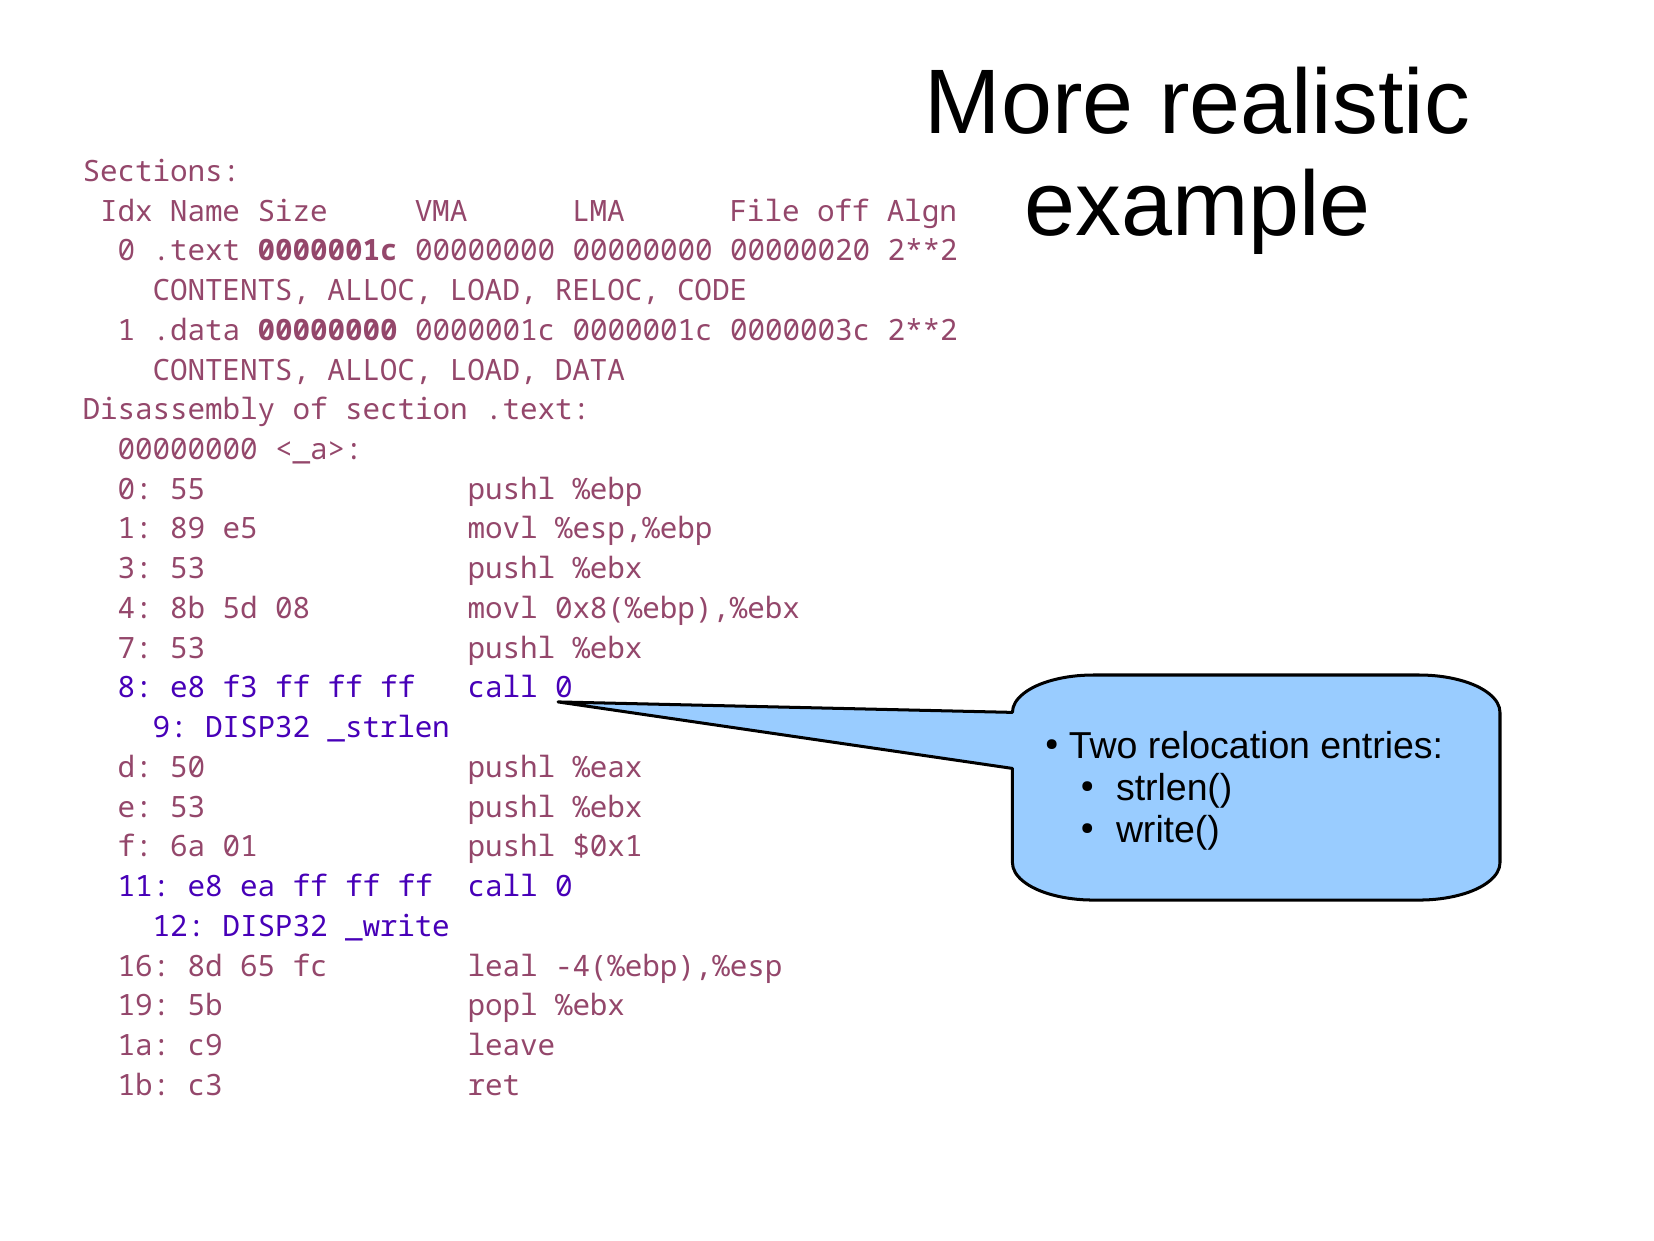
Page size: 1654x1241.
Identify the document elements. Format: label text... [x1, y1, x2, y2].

list Sections: Idx Name Size VMA LMA File off Algn 0 .text 0000001c 00000000 00000000 00000020 2**2 CONTENTS, ALLOC, LOAD, RELOC, CODE 1 .data 00000000 0000001c 0000001c 0000003c 2**2 CONTENTS, ALLOC, LOAD, DATA Disassembly of section .text: 00000000 <_a>: 0: 55 pushl %ebp 1: 89 e5 movl %esp,%ebp 3: 53 pushl %ebx 4: 8b 5d 08 movl 0x8(%ebp),%ebx 7: 53 pushl %ebx 8: e8 f3 ff ff ff call 0 9: DISP32 _strlen d: 50 pushl %eax e: 53 pushl %ebx f: 6a 01 pushl $0x1 11: e8 ea ff ff ff call 0 12: DISP32 _write 16: 8d 65 fc leal -4(%ebp),%esp 19: 5b popl %ebx 1a: c9 leave 1b: c3 ret [82, 150, 1571, 1126]
text_box Two relocation entries: strlen() write() [558, 675, 1501, 901]
title More realistic example [825, 49, 1571, 150]
